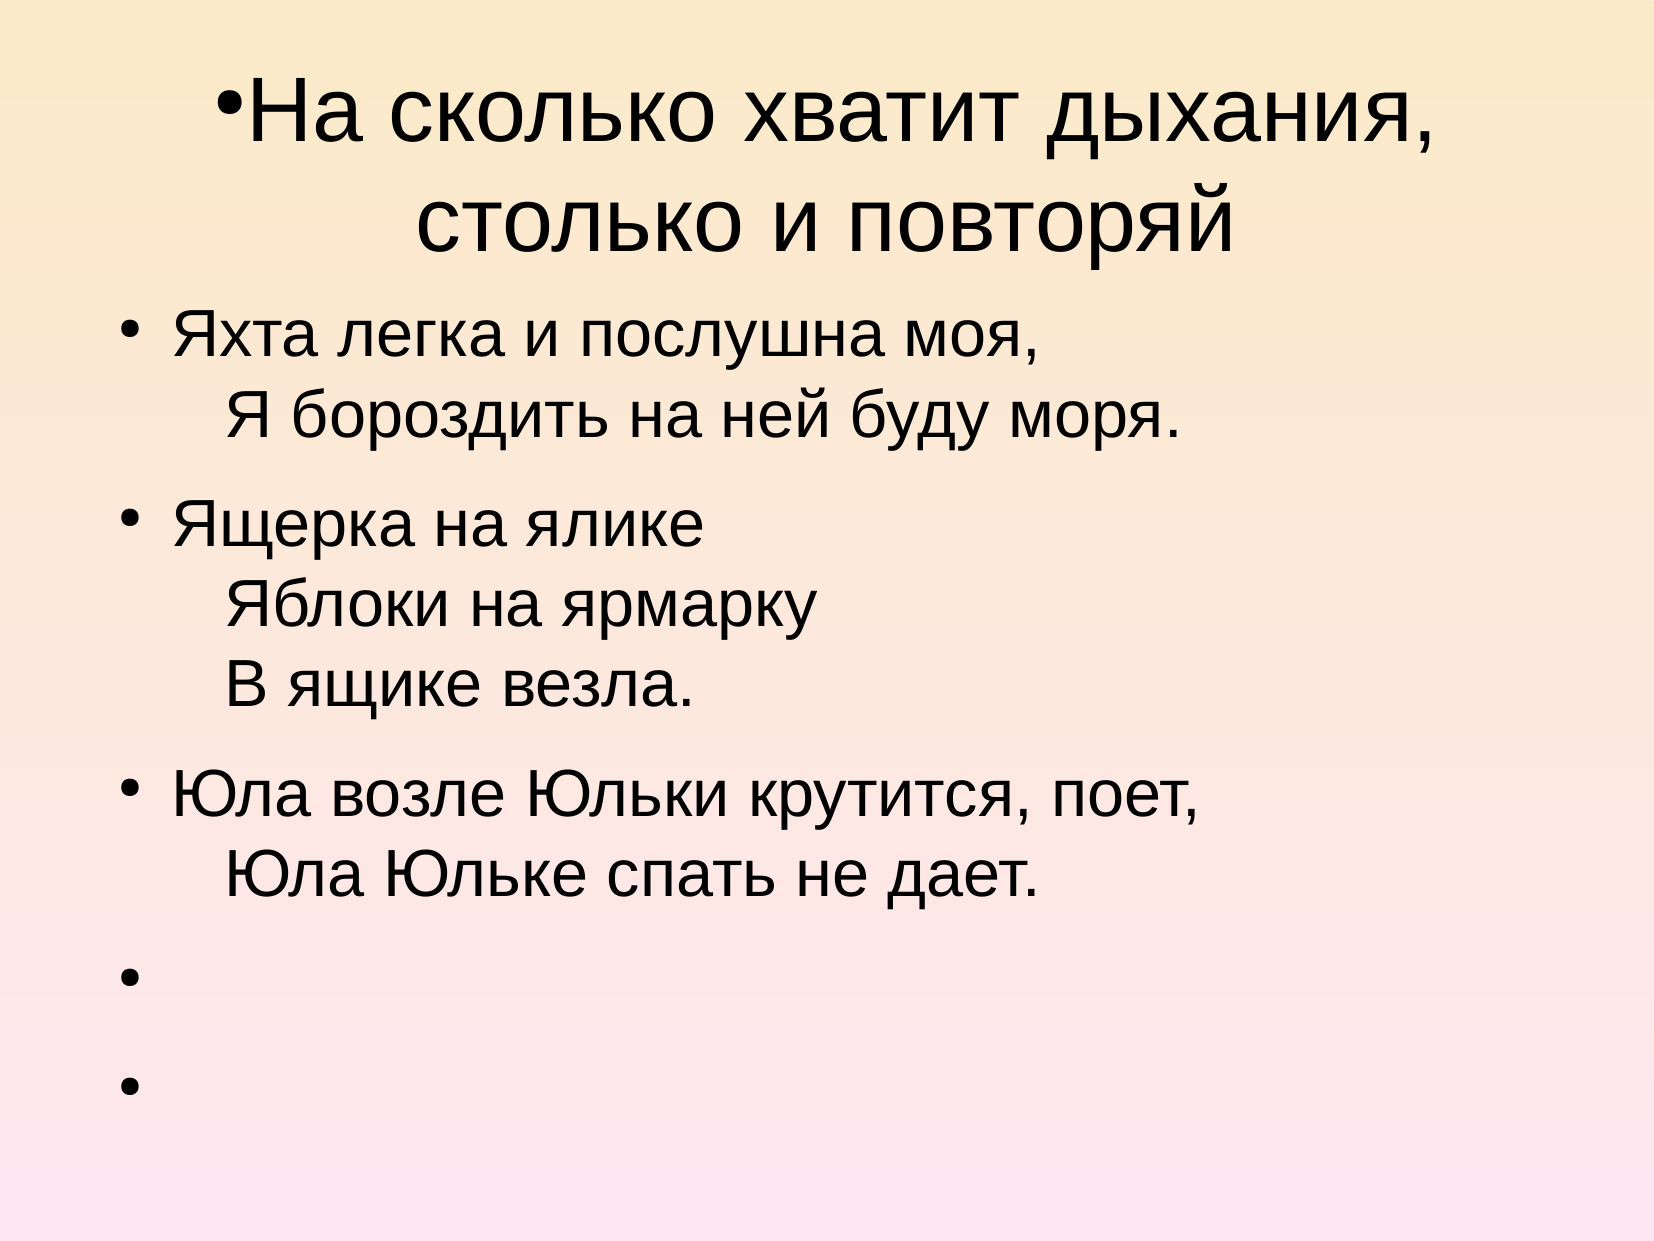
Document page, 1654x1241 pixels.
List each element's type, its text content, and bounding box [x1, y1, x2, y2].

title На сколько хватит дыхания, столько и повторяй [82, 49, 1571, 257]
list Яхта легка и послушна моя, Я бороздить на ней буду моря. Ящерка на ялике Яблоки на ярмарку В ящике везла. Юла возле Юльки крутится, поет, Юла Юльке спать не дает. [82, 290, 1571, 1109]
